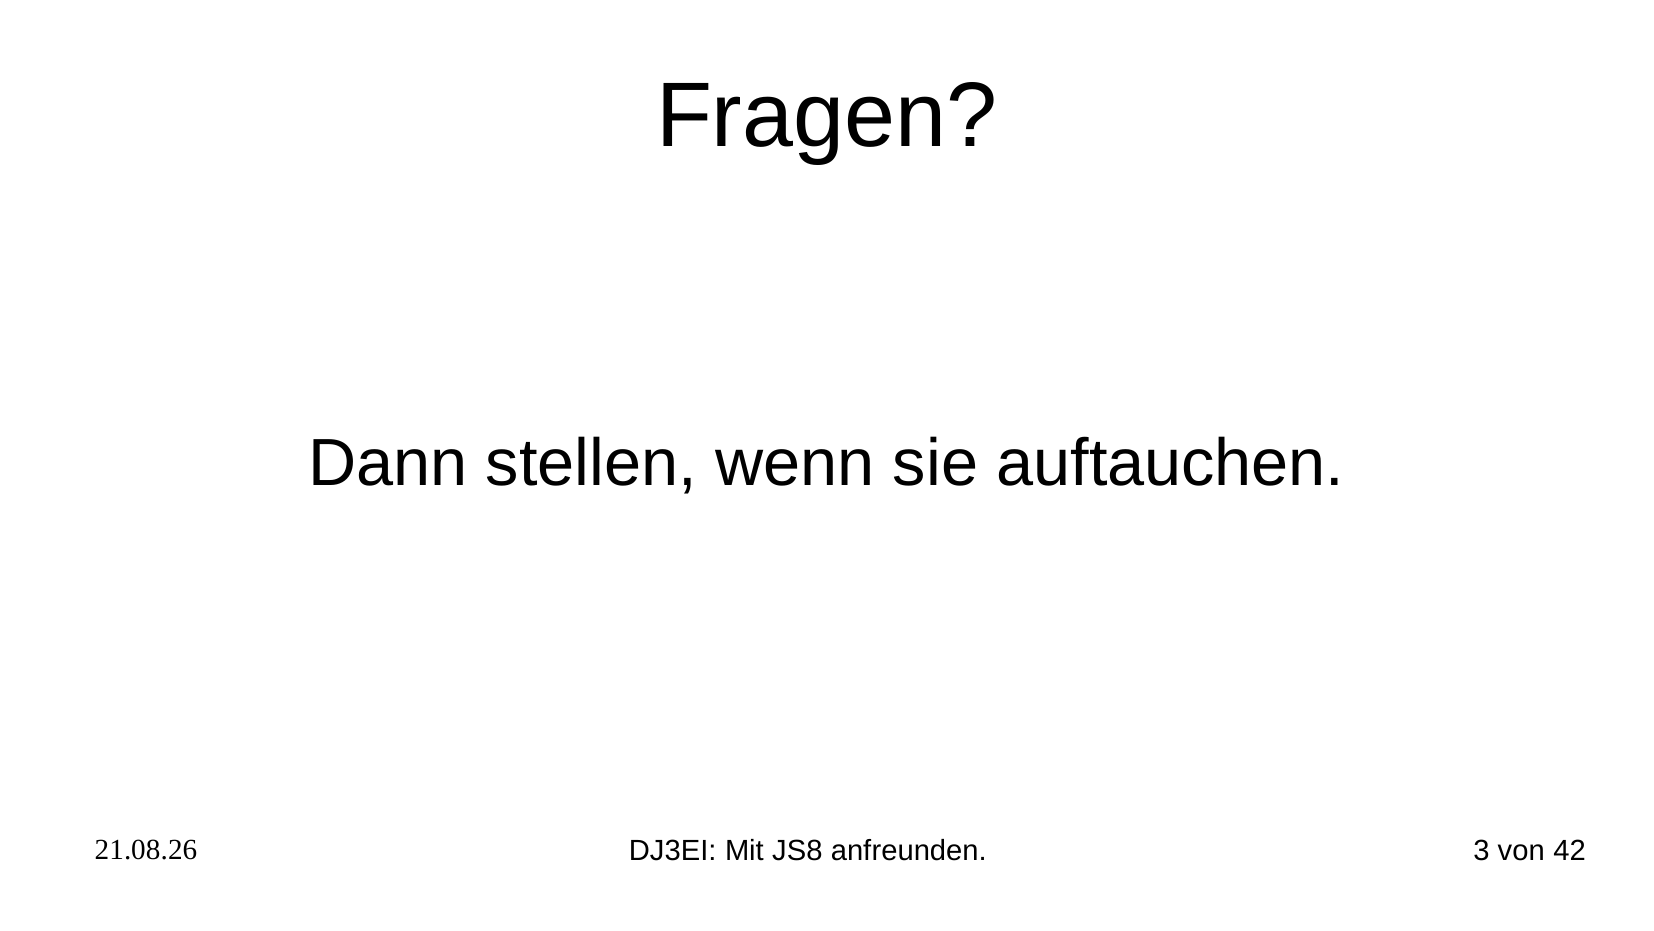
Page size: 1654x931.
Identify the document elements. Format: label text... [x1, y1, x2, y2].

list Dann stellen, wenn sie auftauchen. [82, 425, 1571, 758]
title Fragen? [82, 37, 1571, 193]
